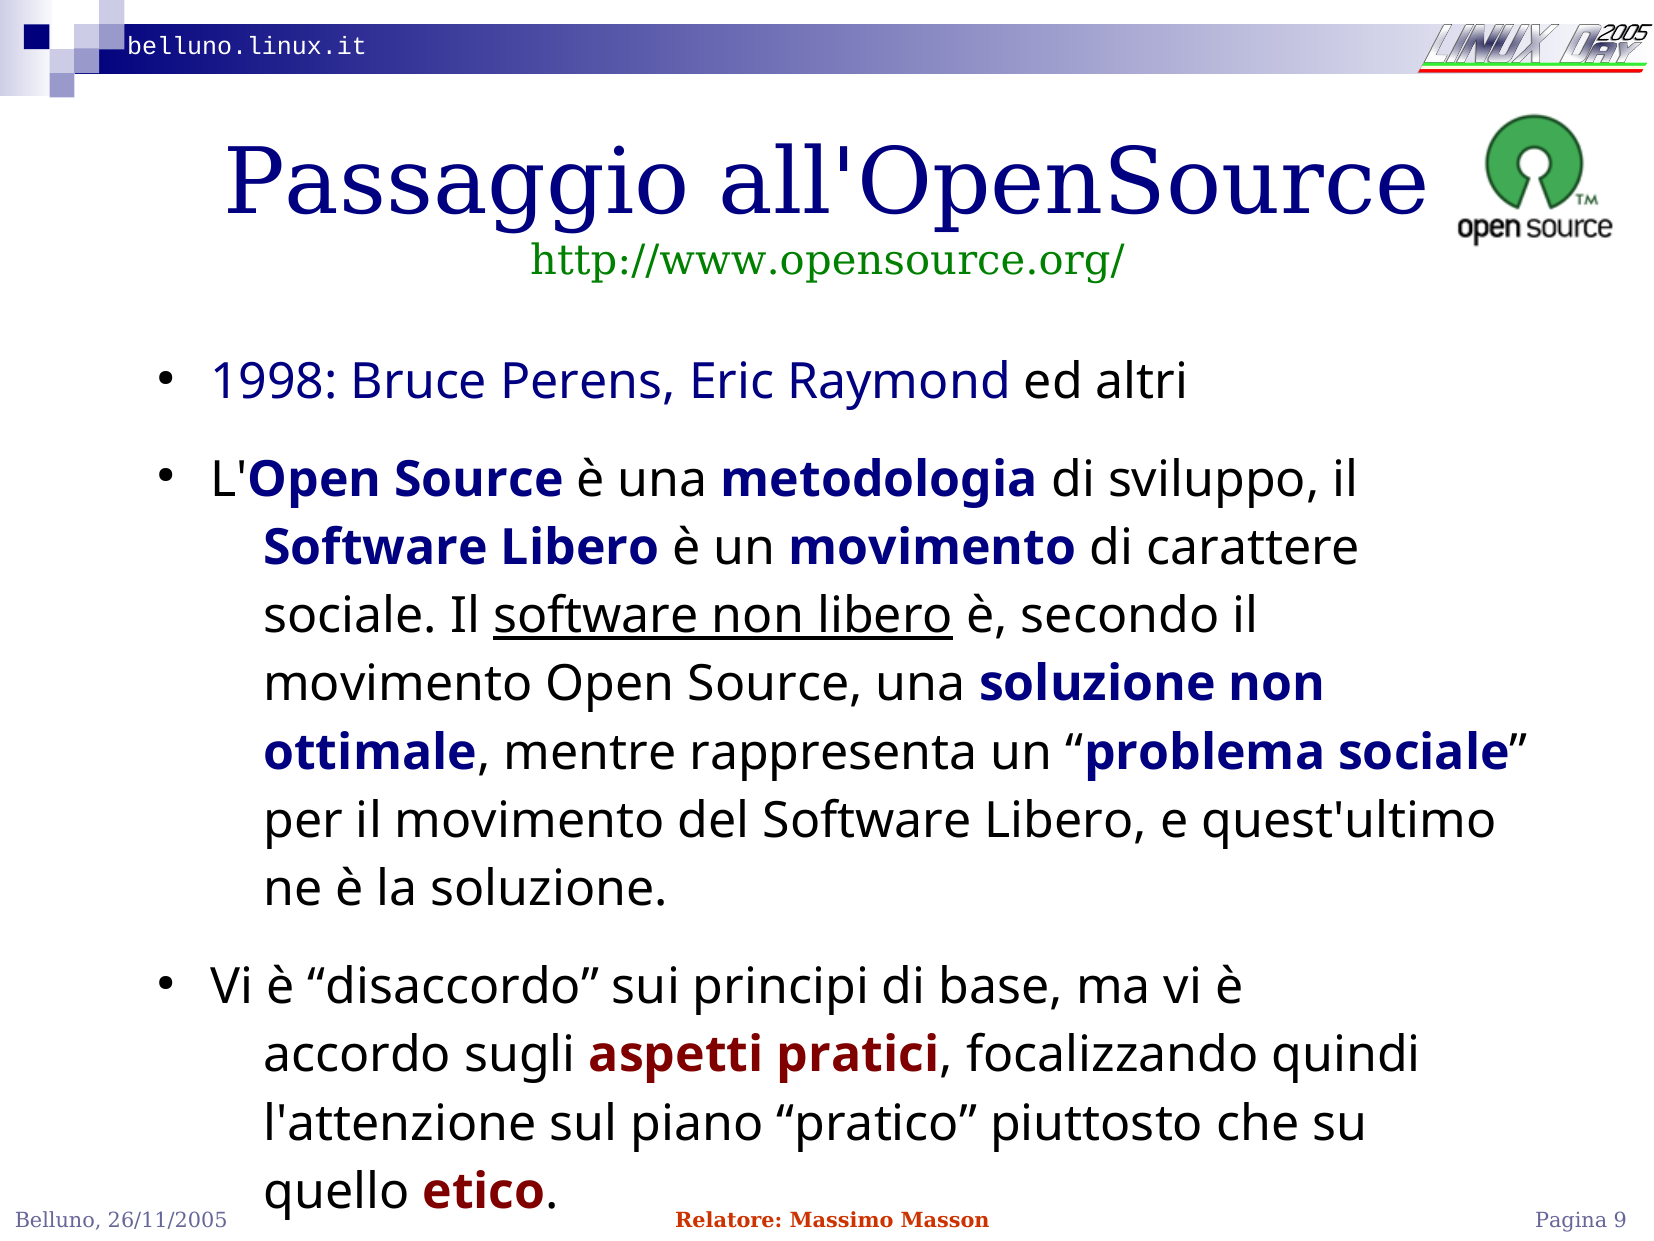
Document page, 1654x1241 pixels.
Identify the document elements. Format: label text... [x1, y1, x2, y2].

title Passaggio all'OpenSource http://www.opensource.org/ [121, 102, 1534, 311]
picture [1449, 106, 1622, 255]
picture [1417, 24, 1654, 73]
list 1998: Bruce Perens, Eric Raymond ed altri L'Open Source è una metodologia di sviluppo, il Software Libero è un movimento di carattere sociale. Il software non libero è, secondo il movimento Open Source, una soluzione non ottimale, mentre rappresenta un “problema sociale” per il movimento del Software Libero, e quest'ultimo ne è la soluzione. Vi è “disaccordo” sui principi di base, ma vi è accordo sugli aspetti pratici, focalizzando quindi l'attenzione sul piano “pratico” piuttosto che su quello etico. [121, 344, 1534, 1147]
